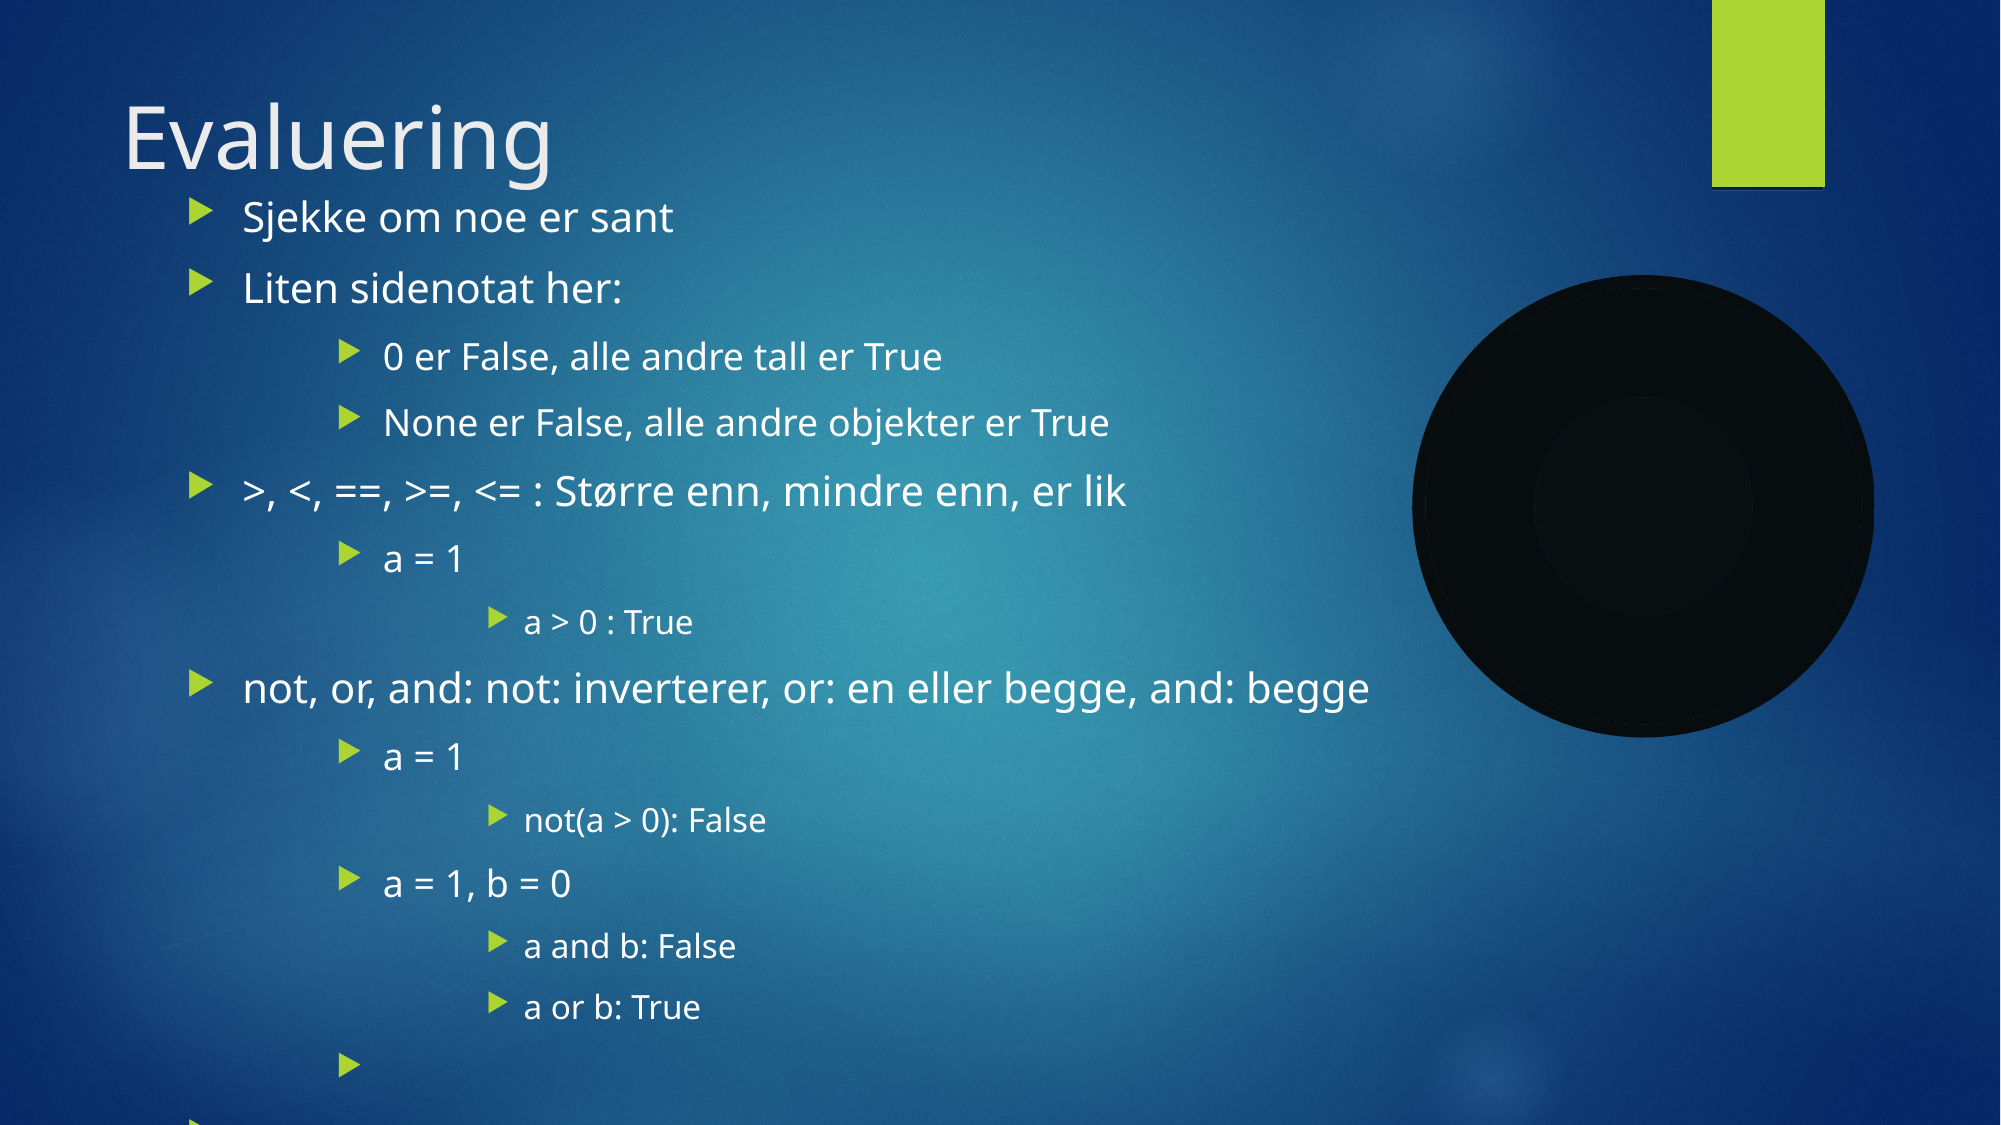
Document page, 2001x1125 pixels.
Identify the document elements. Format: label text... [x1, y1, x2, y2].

title Evaluering [106, 74, 1649, 305]
list Sjekke om noe er sant Liten sidenotat her: 0 er False, alle andre tall er True None er False, alle andre objekter er True >, <, ==, >=, <= : Større enn, mindre enn, er lik a = 1 a > 0 : True not, or, and: not: inverterer, or: en eller begge, and: begge a = 1 not(a > 0): False a = 1, b = 0 a and b: False a or b: True [170, 183, 1639, 1083]
